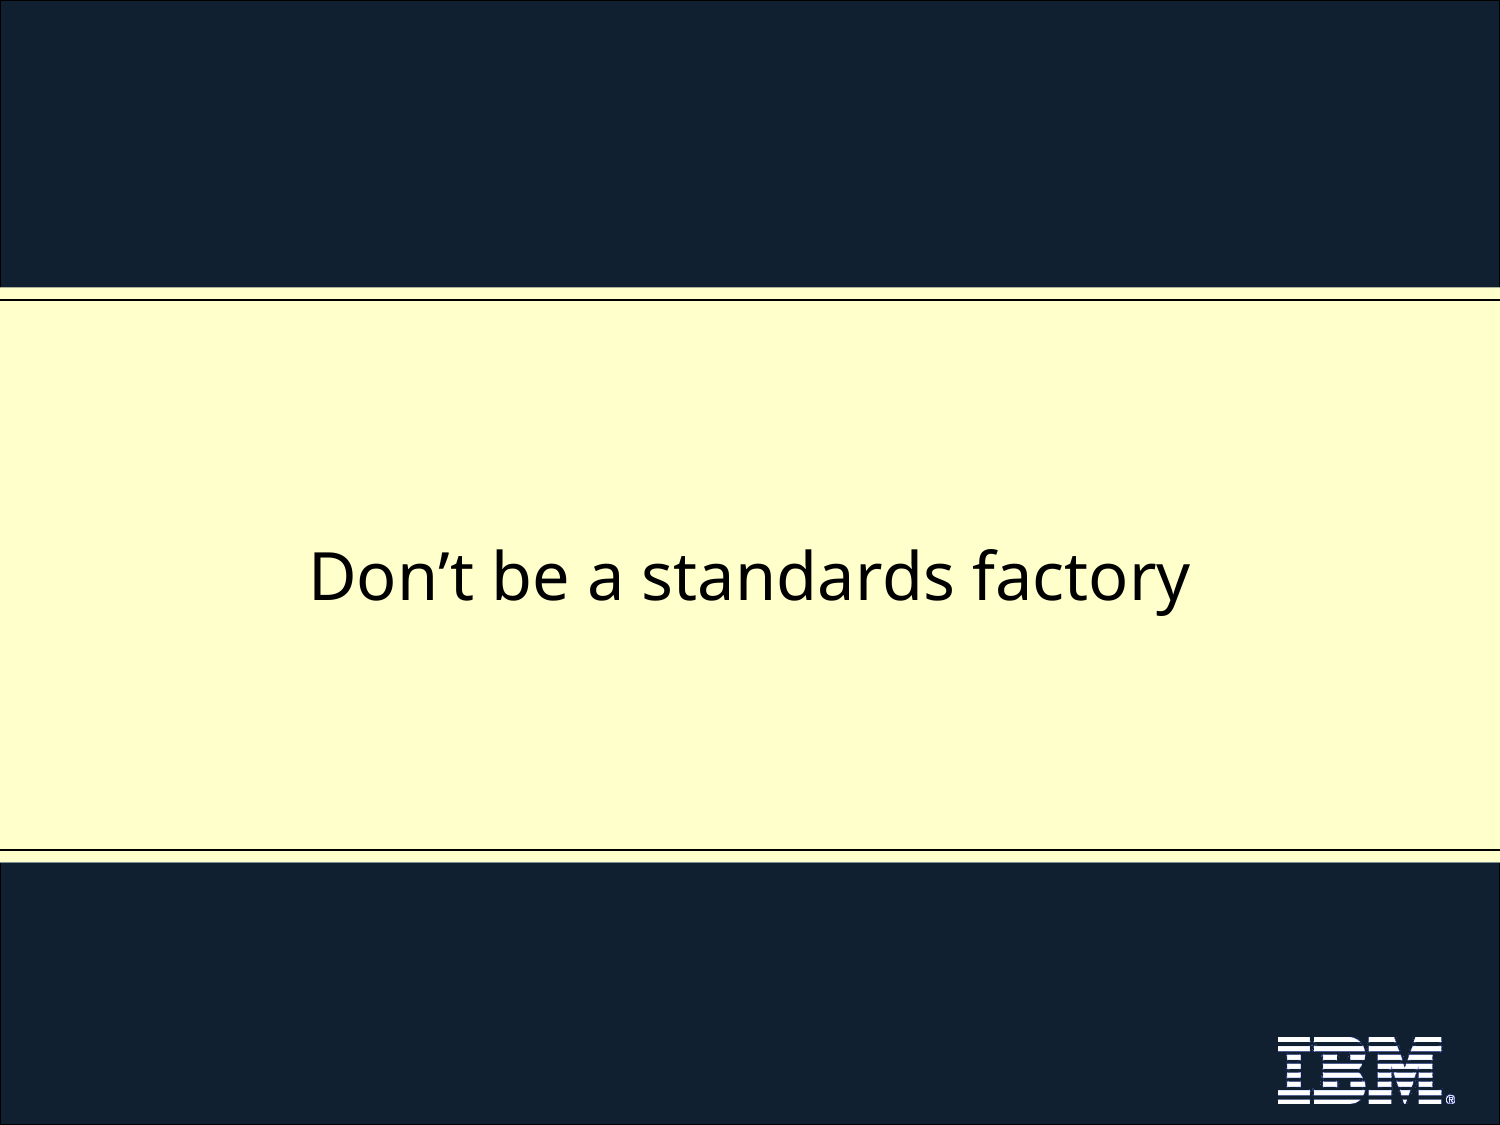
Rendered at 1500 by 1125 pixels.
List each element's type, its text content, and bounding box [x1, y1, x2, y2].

text_box Don’t be a standards factory [0, 301, 1500, 849]
text_box Don’t be a standards factory [0, 851, 1500, 863]
picture [1278, 1037, 1484, 1104]
text_box Don’t be a standards factory [0, 287, 1500, 299]
